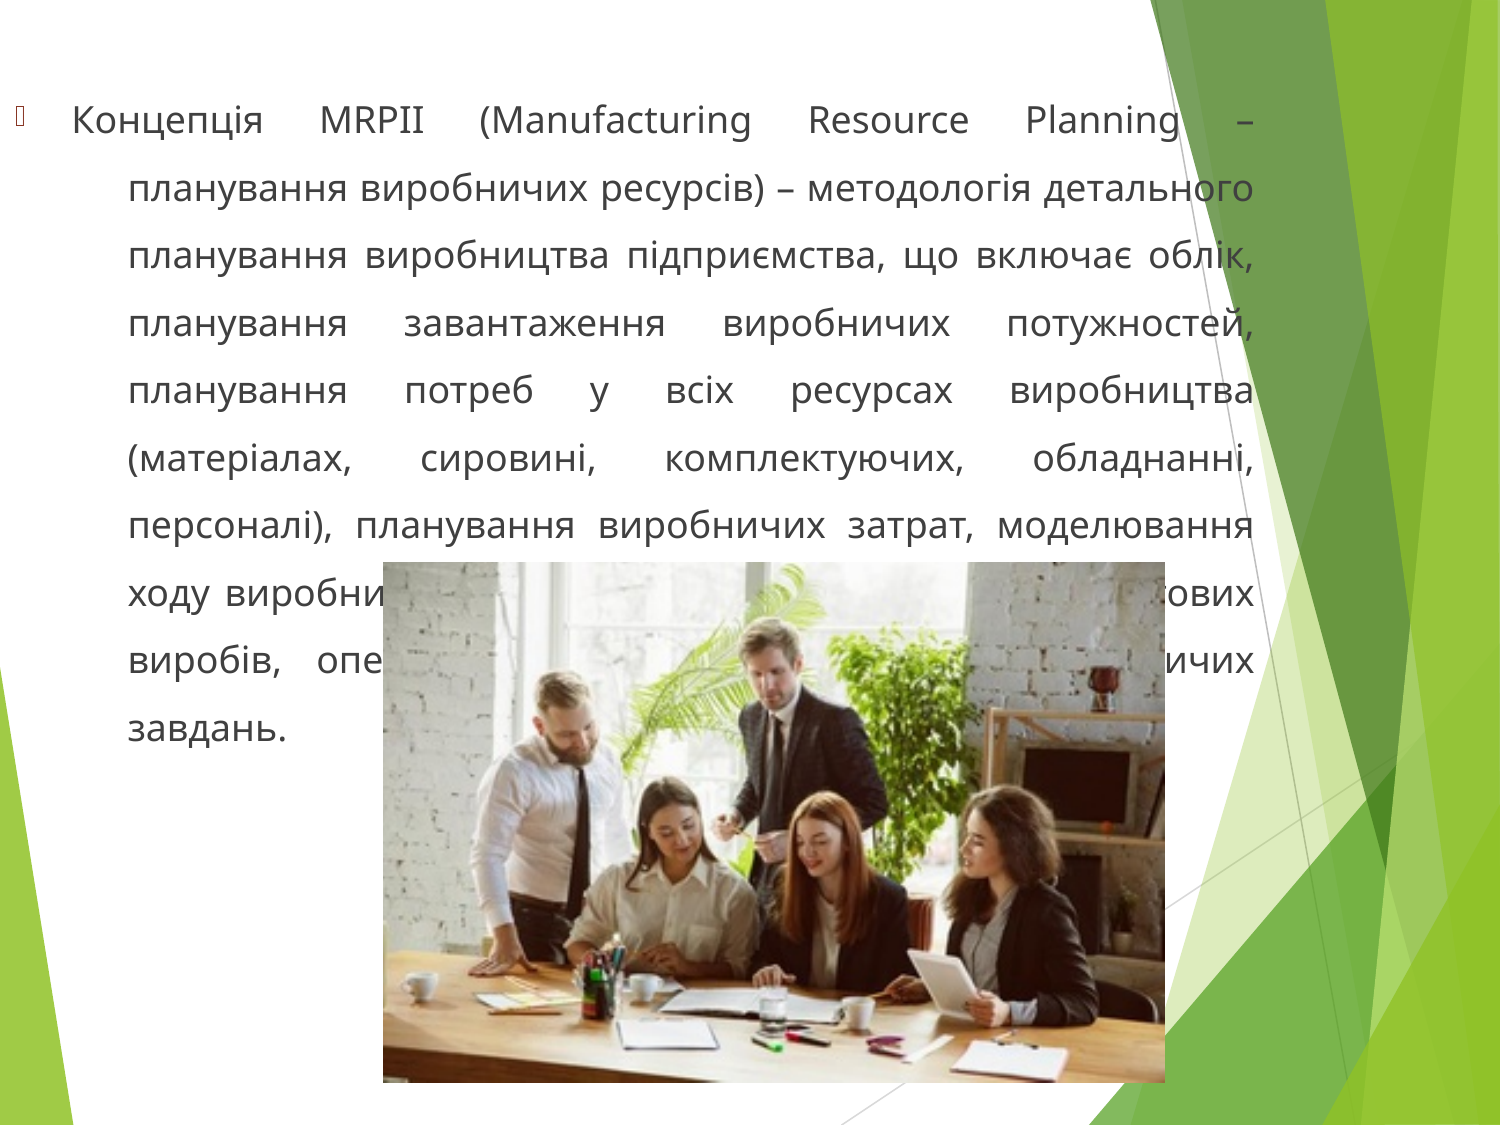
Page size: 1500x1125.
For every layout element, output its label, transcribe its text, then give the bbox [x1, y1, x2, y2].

list Концепція MRPII (Manufacturing Resource Planning – планування виробничих ресурсів) – методологія детального планування виробництва підприємства, що включає облік, планування завантаження виробничих потужностей, планування потреб у всіх ресурсах виробництва (матеріалах, сировині, комплектуючих, обладнанні, персоналі), планування виробничих затрат, моделювання ходу виробництва, його облік, планування випуску готових виробів, оперативне коригування плану і виробничих завдань. [0, 66, 1271, 1005]
picture [383, 562, 1165, 1083]
